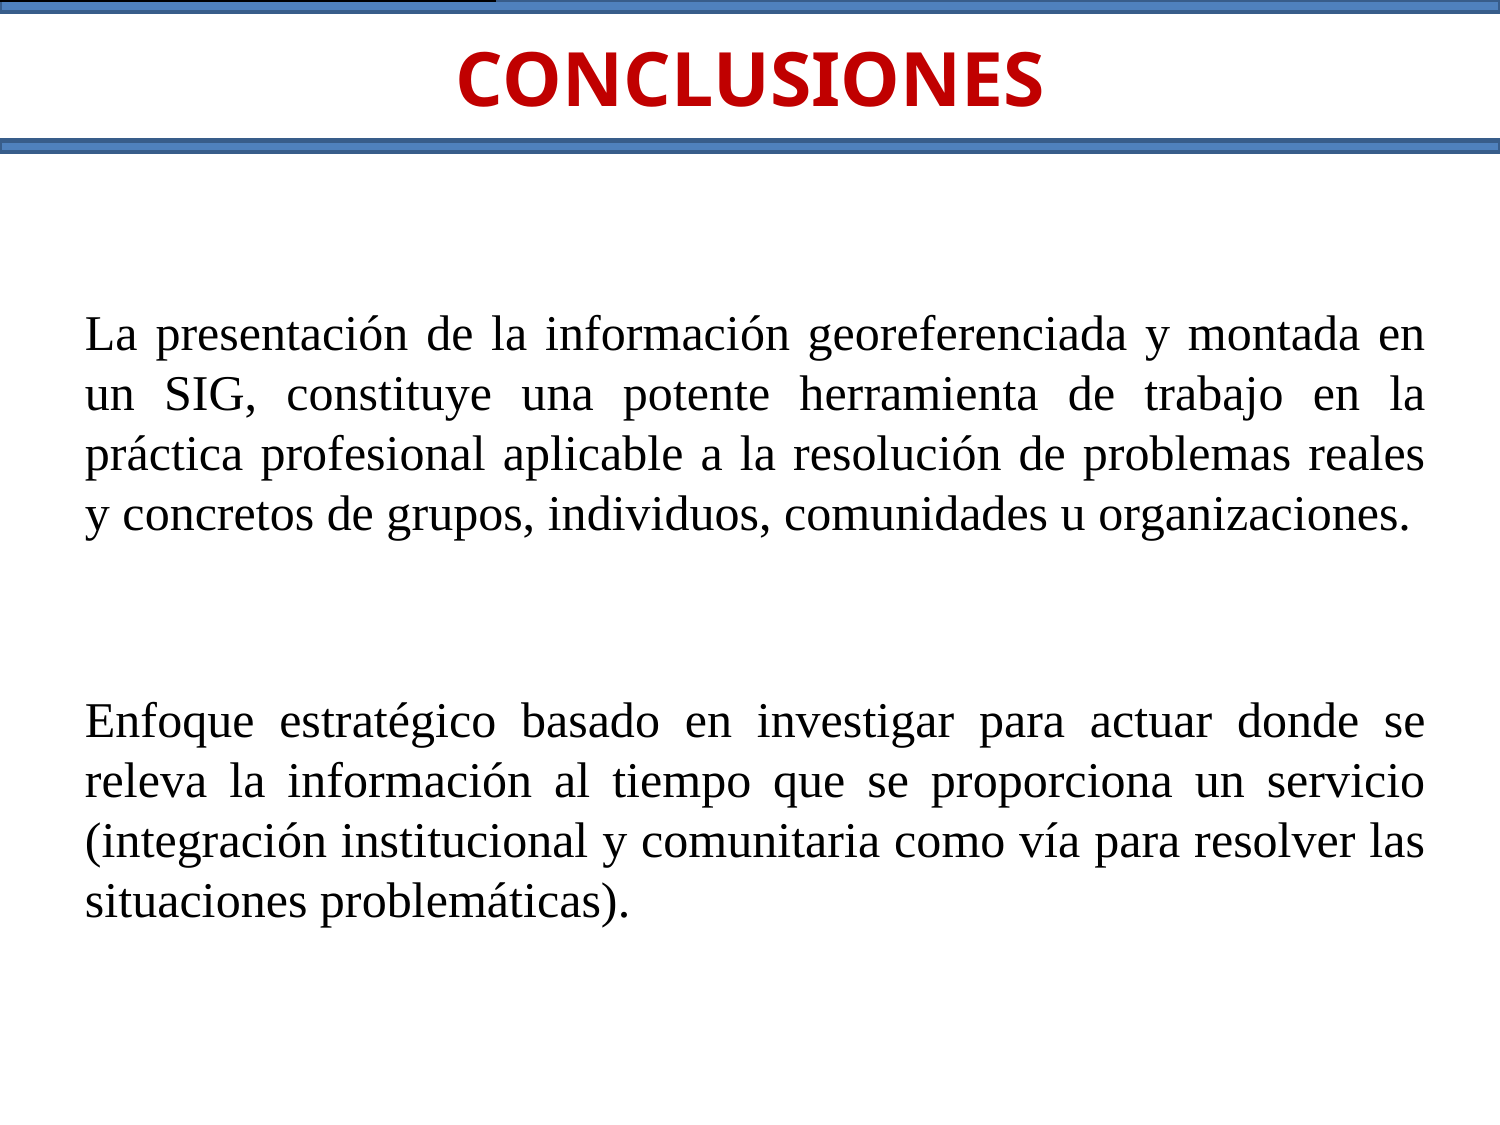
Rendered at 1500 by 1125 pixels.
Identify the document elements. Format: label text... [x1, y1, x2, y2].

text_box [0, 0, 1500, 12]
text_box La presentación de la información georeferenciada y montada en un SIG, constituye una potente herramienta de trabajo en la práctica profesional aplicable a la resolución de problemas reales y concretos de grupos, individuos, comunidades u organizaciones. [70, 292, 1442, 549]
text_box Enfoque estratégico basado en investigar para actuar donde se releva la información al tiempo que se proporciona un servicio (integración institucional y comunitaria como vía para resolver las situaciones problemáticas). [70, 679, 1442, 936]
text_box CONCLUSIONES [246, 23, 1254, 129]
text_box [0, 140, 1500, 153]
